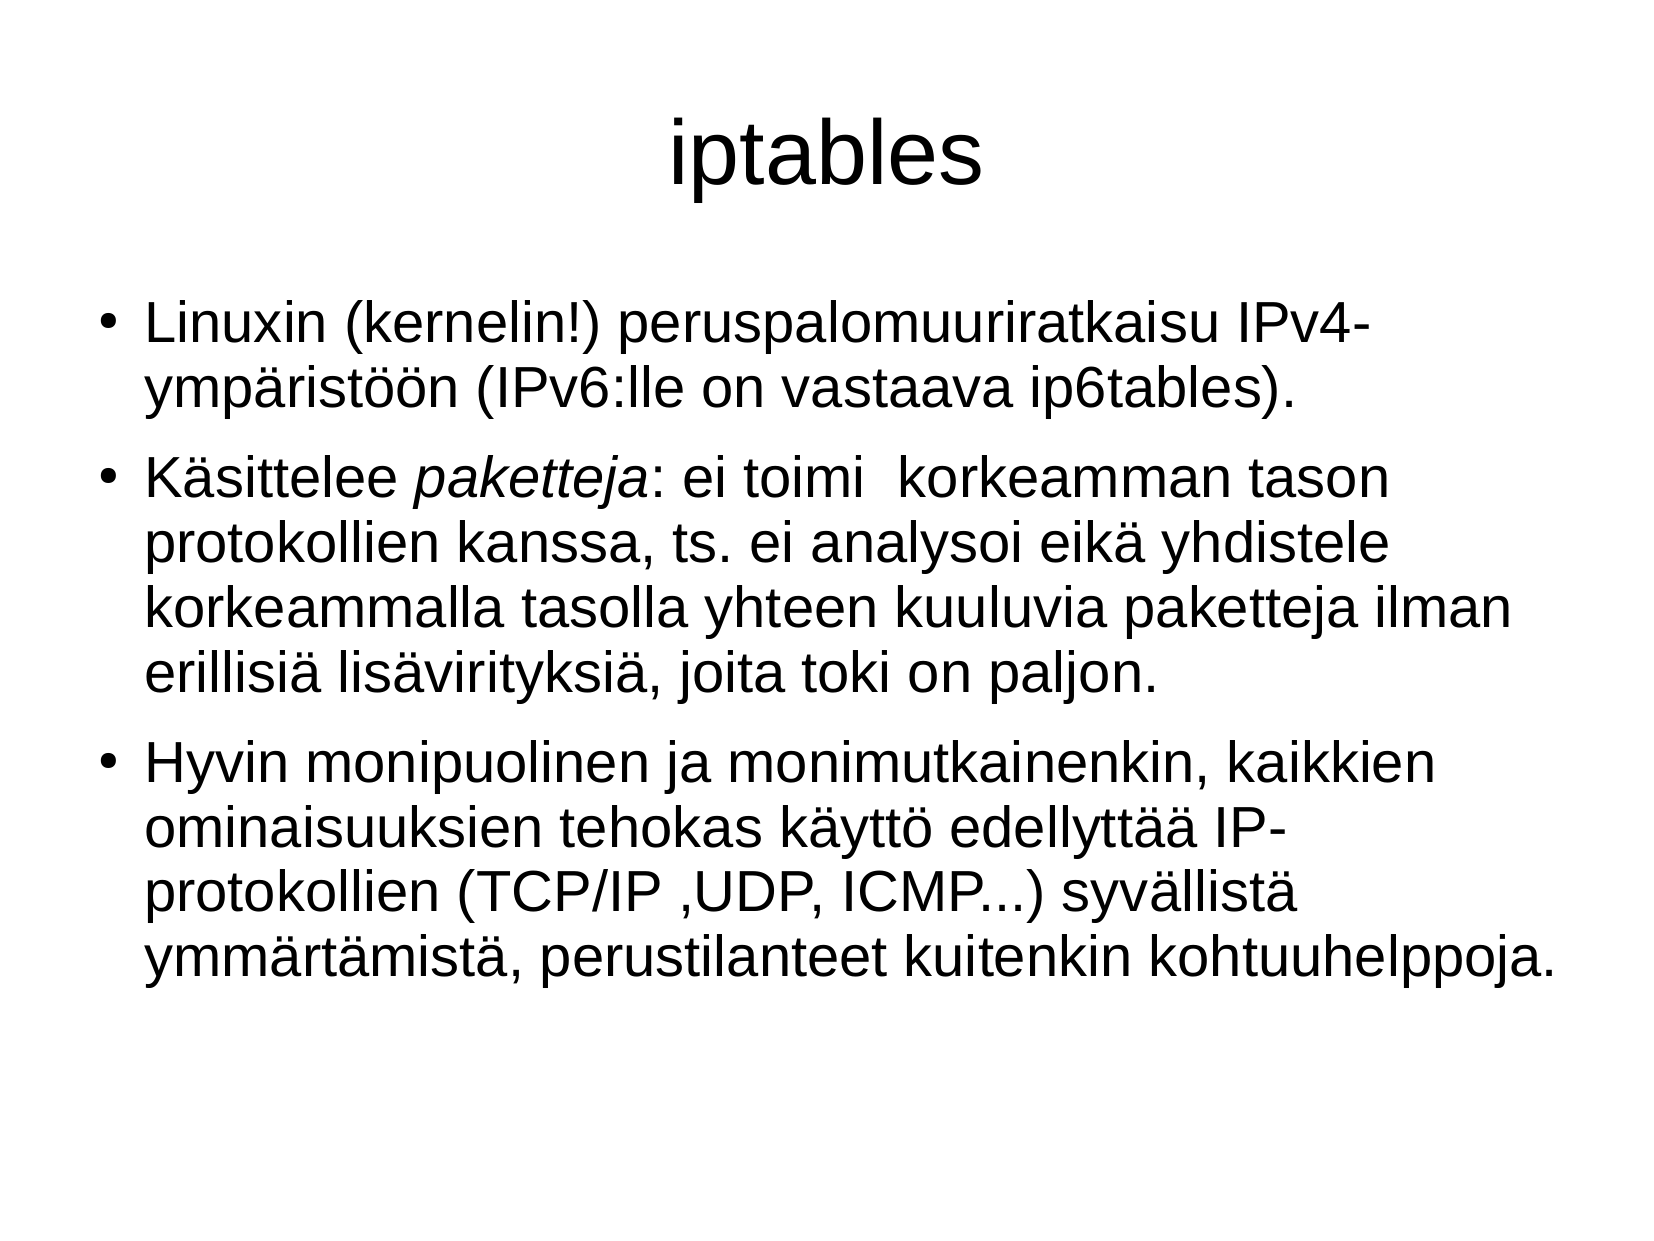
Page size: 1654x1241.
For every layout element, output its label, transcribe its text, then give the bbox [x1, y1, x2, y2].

title iptables [82, 49, 1571, 257]
list Linuxin (kernelin!) peruspalomuuriratkaisu IPv4-ympäristöön (IPv6:lle on vastaava ip6tables). Käsittelee paketteja: ei toimi korkeamman tason protokollien kanssa, ts. ei analysoi eikä yhdistele korkeammalla tasolla yhteen kuuluvia paketteja ilman erillisiä lisävirityksiä, joita toki on paljon. Hyvin monipuolinen ja monimutkainenkin, kaikkien ominaisuuksien tehokas käyttö edellyttää IP-protokollien (TCP/IP ,UDP, ICMP...) syvällistä ymmärtämistä, perustilanteet kuitenkin kohtuuhelppoja. [82, 290, 1571, 1010]
